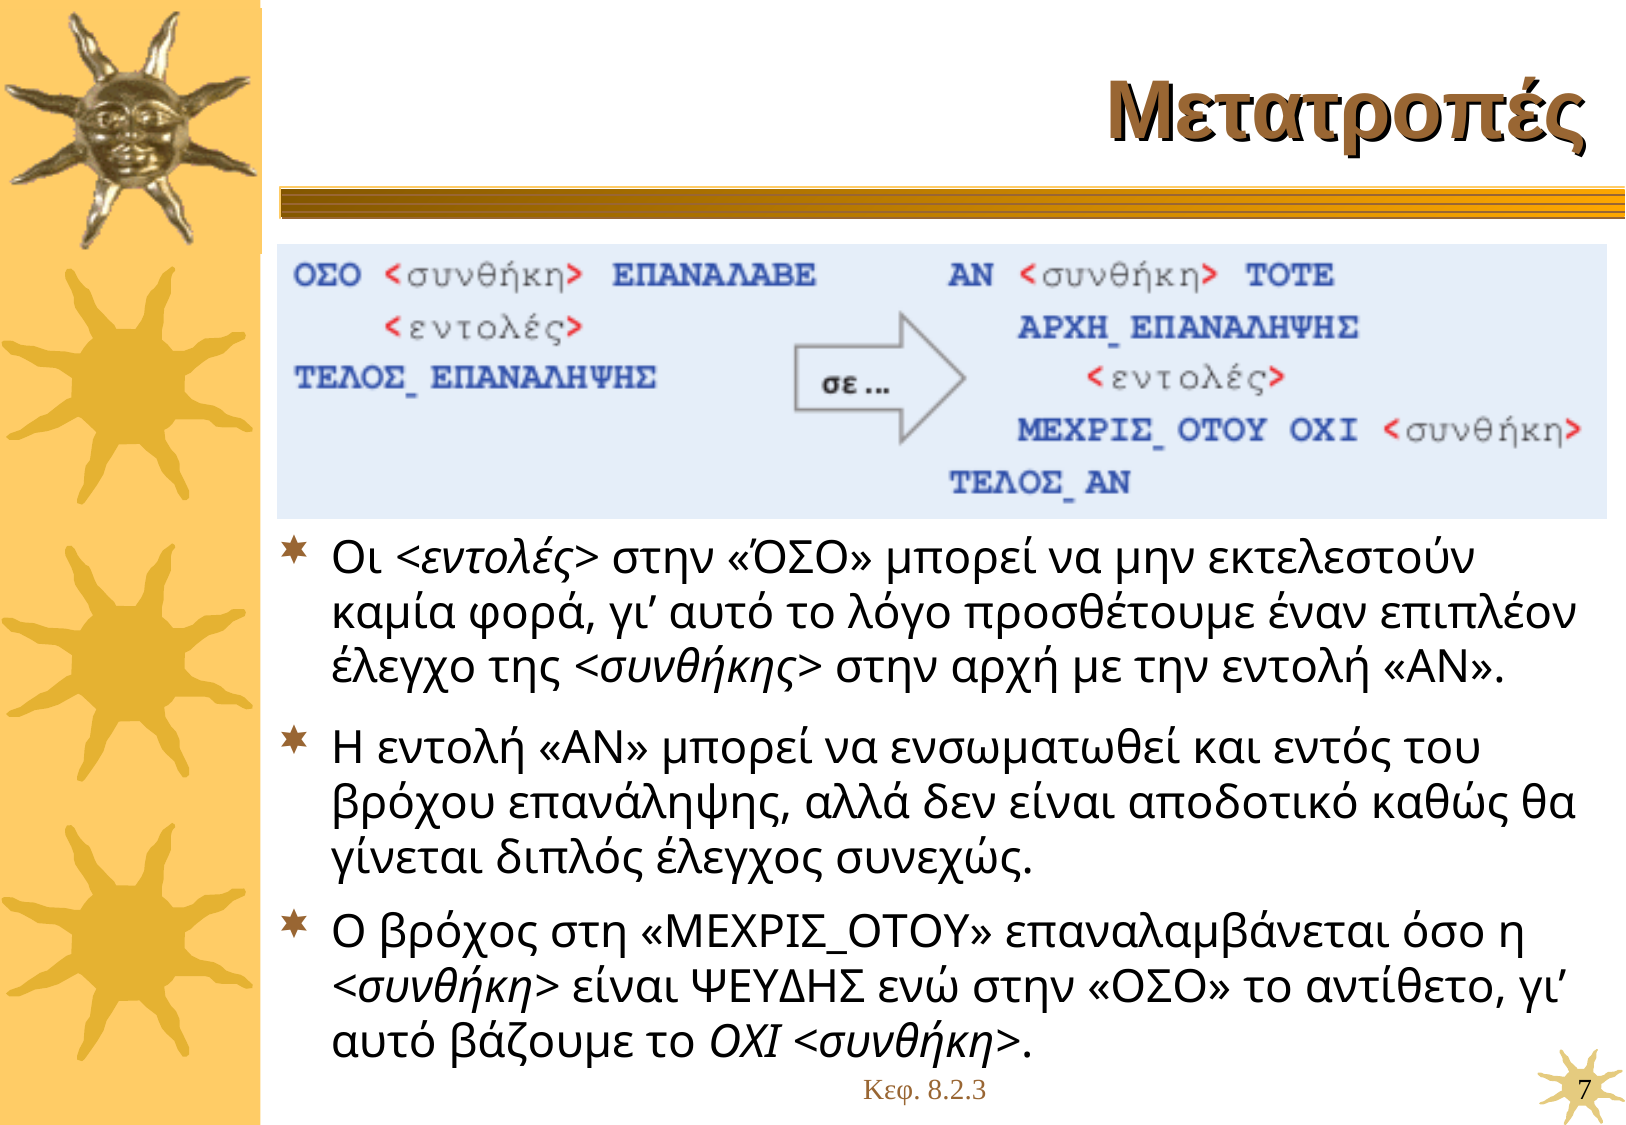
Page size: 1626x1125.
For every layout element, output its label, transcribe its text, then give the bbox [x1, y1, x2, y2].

picture [1, 163, 262, 254]
picture [277, 244, 1607, 519]
text_box Μετατροπές [0, 0, 1625, 163]
text_box Οι <εντολές> στην «ΌΣΟ» μπορεί να μην εκτελεστούν καμία φορά, γι’ αυτό το λόγο προσθέτουμε έναν επιπλέον έλεγχο της <συνθήκης> στην αρχή με την εντολή «ΑΝ». Η εντολή «ΑΝ» μπορεί να ενσωματωθεί και εντός του βρόχου επανάληψης, αλλά δεν είναι αποδοτικό καθώς θα γίνεται διπλός έλεγχος συνεχώς. Ο βρόχος στη «ΜΕΧΡΙΣ_ΟΤΟΥ» επαναλαμβάνεται όσο η <συνθήκη> είναι ΨΕΥΔΗΣ ενώ στην «ΟΣΟ» το αντίθετο, γι’ αυτό βάζουμε το ΟΧΙ <συνθήκη>. [259, 519, 1620, 1125]
